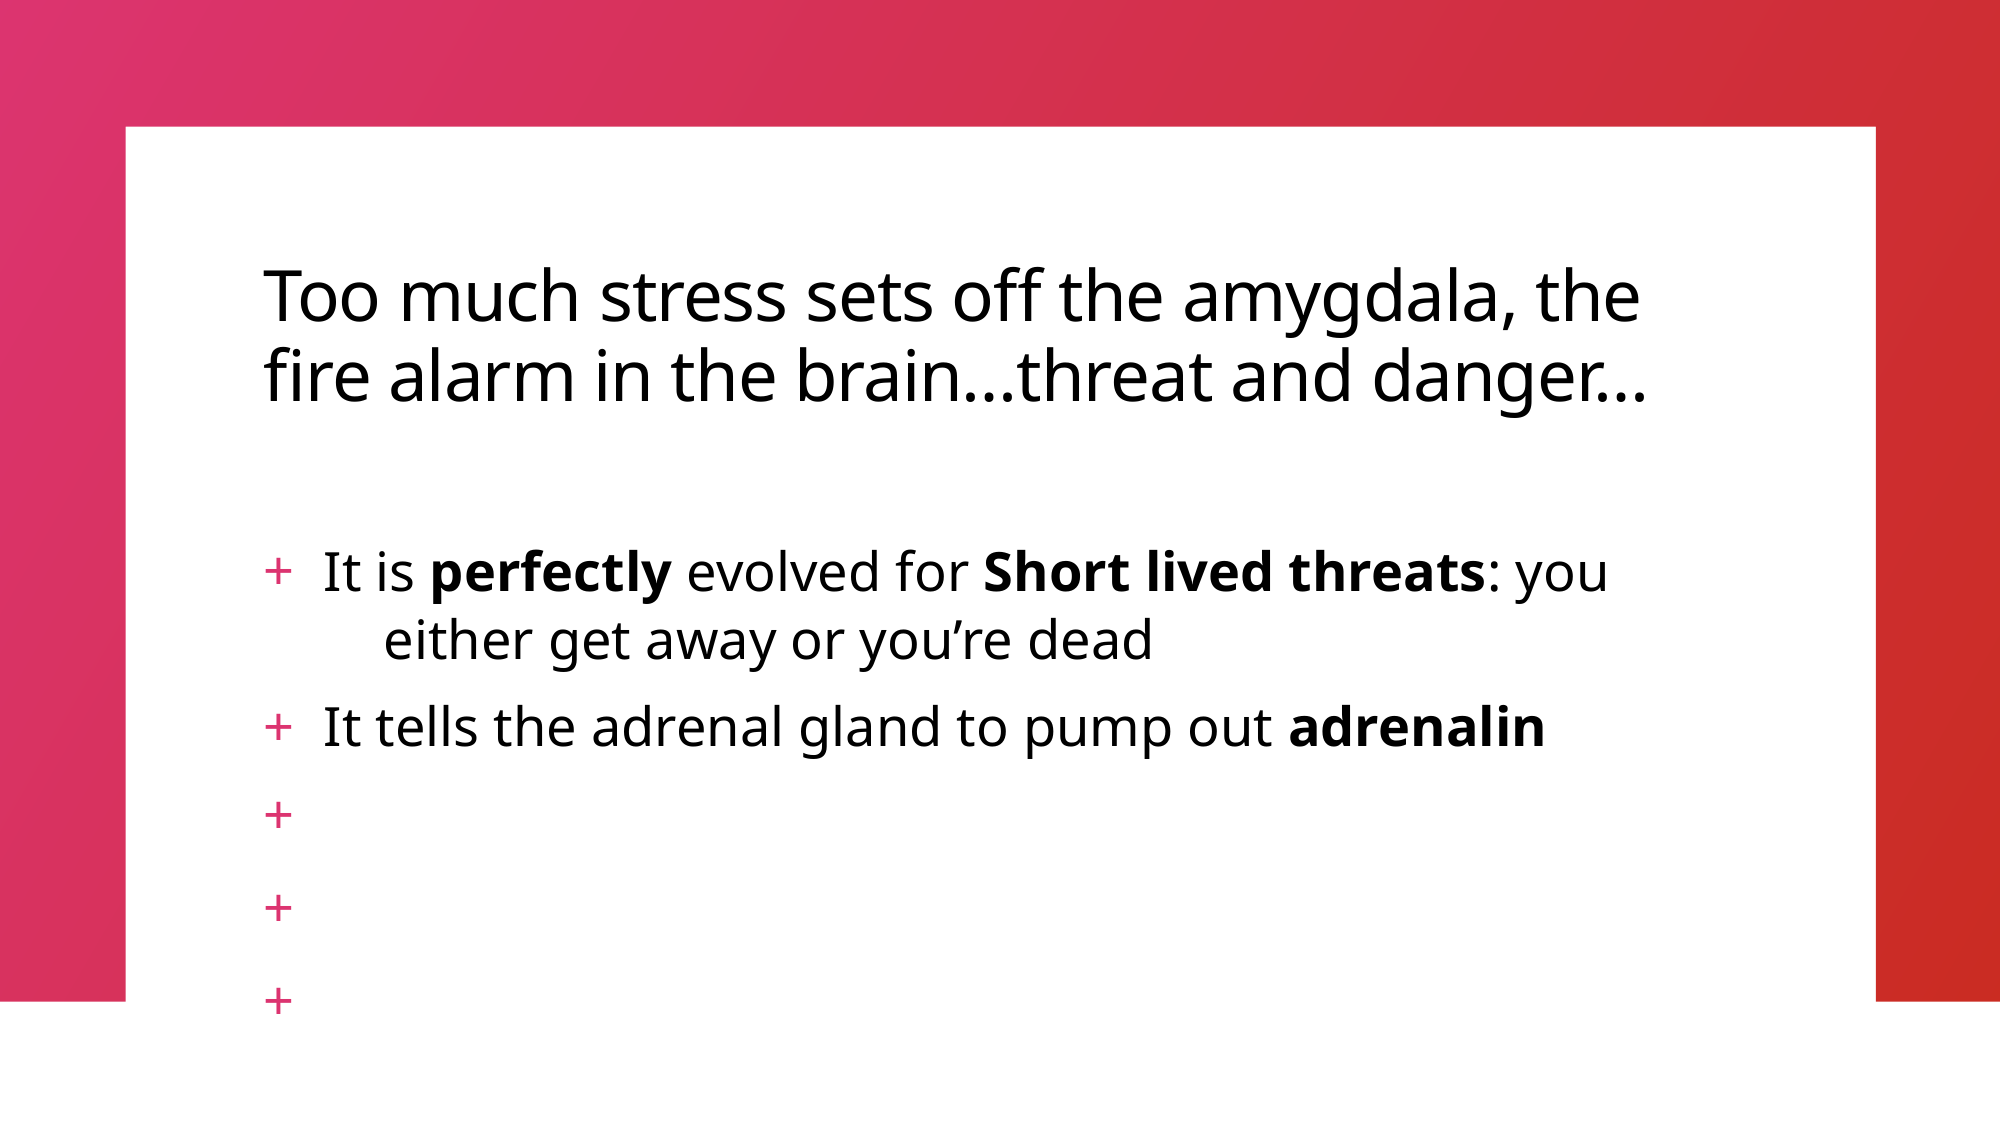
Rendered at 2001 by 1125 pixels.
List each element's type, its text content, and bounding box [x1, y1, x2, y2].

list It is perfectly evolved for Short lived threats: you either get away or you’re dead It tells the adrenal gland to pump out adrenalin [248, 526, 1749, 1001]
title Too much stress sets off the amygdala, the fire alarm in the brain…threat and danger… [248, 248, 1749, 470]
